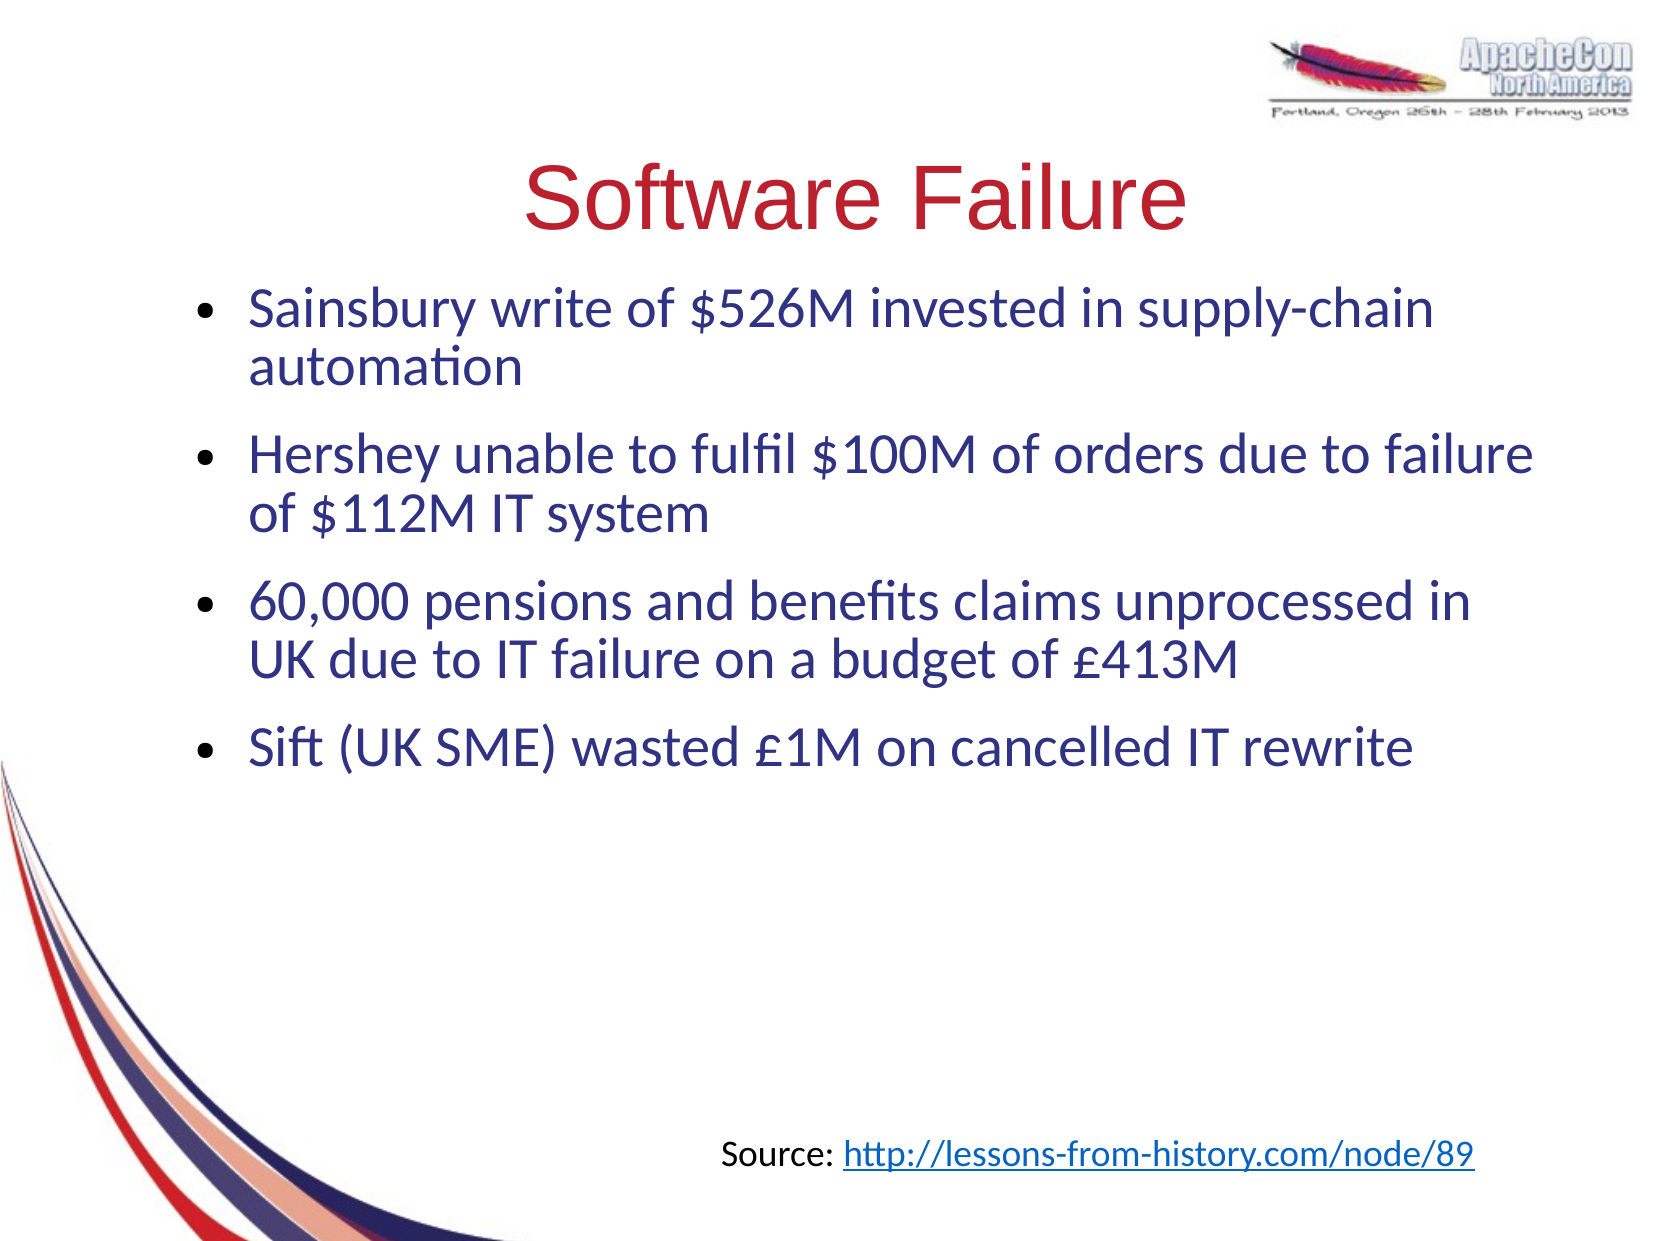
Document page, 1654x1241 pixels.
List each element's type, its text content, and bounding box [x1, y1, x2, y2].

picture [0, 0, 1654, 1241]
text_box Source: http://lessons-from-history.com/node/89 [706, 1121, 1490, 1182]
title Software Failure [177, 146, 1536, 250]
list Sainsbury write of $526M invested in supply-chain automation Hershey unable to fulfil $100M of orders due to failure of $112M IT system 60,000 pensions and benefits claims unprocessed in UK due to IT failure on a budget of £413M Sift (UK SME) wasted £1M on cancelled IT rewrite [177, 283, 1536, 1093]
